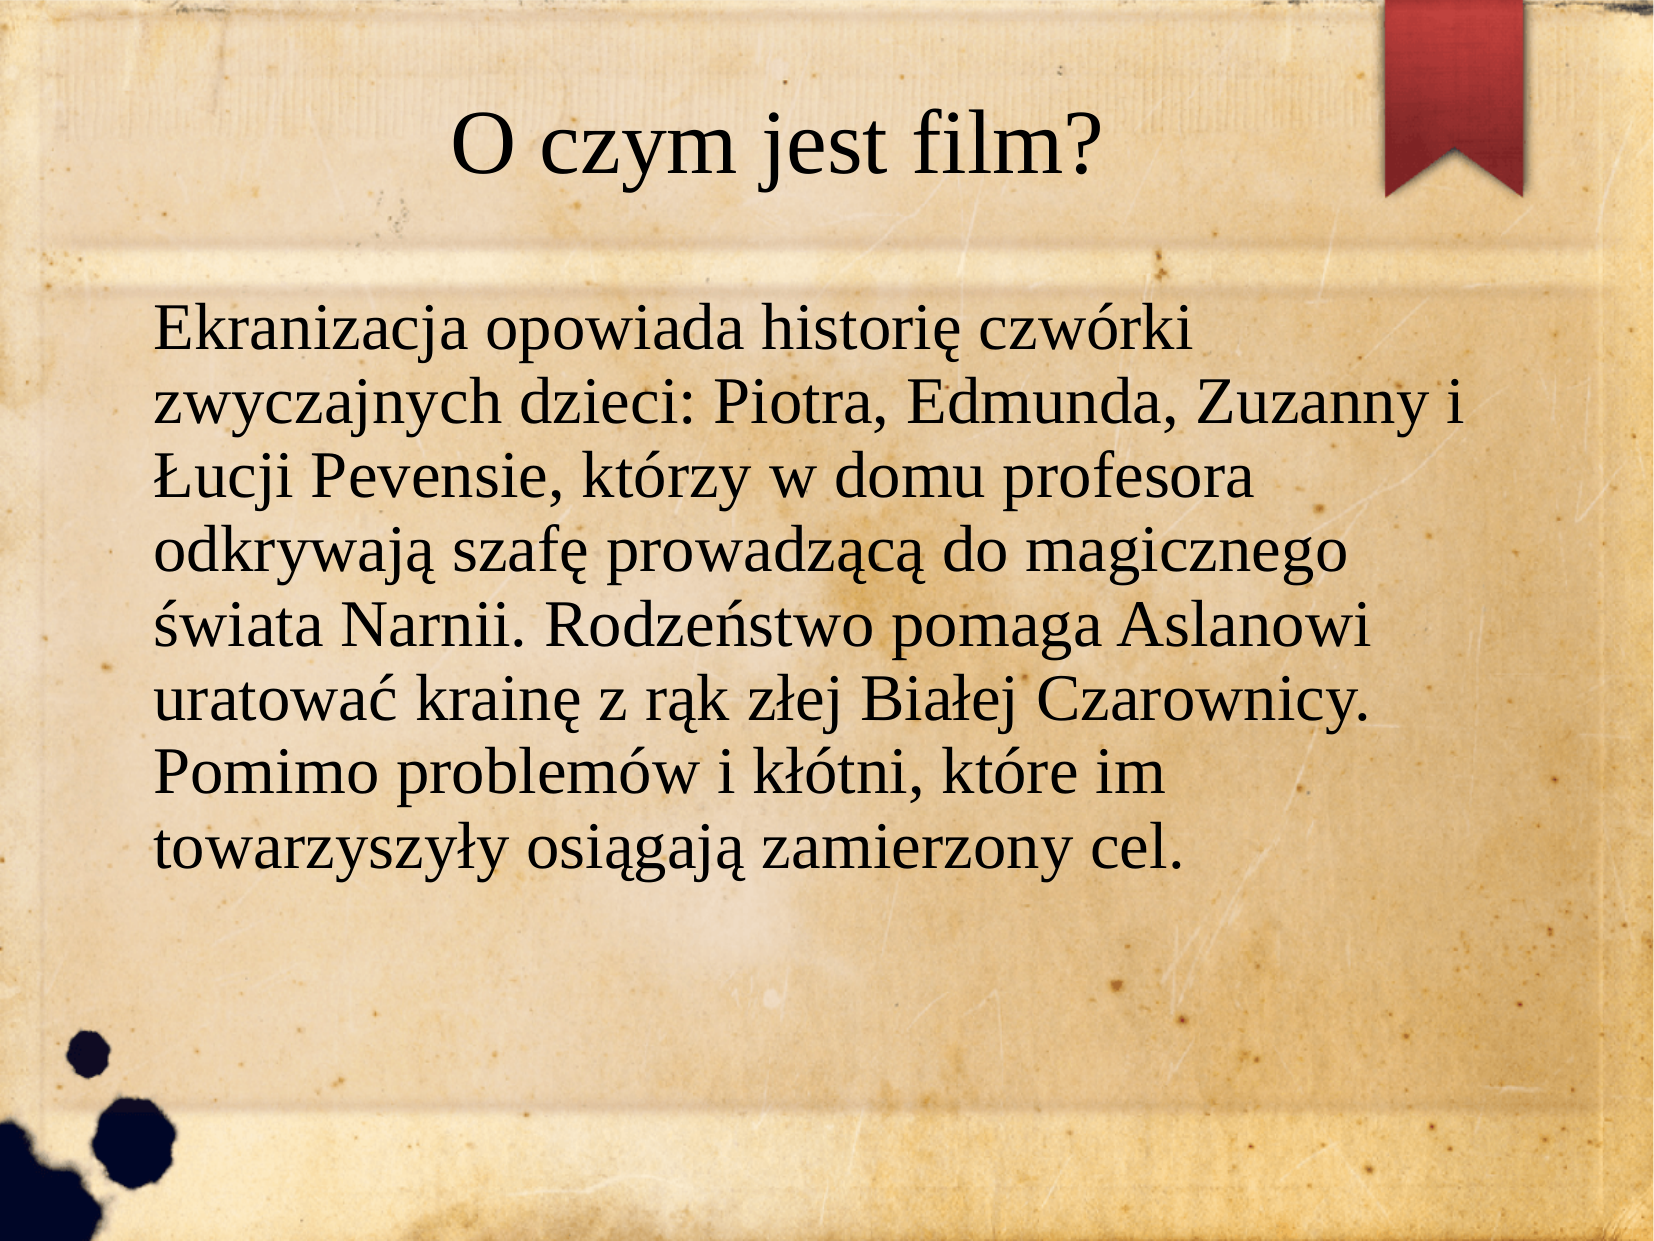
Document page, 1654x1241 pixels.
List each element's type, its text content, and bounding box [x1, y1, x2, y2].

list Ekranizacja opowiada historię czwórki zwyczajnych dzieci: Piotra, Edmunda, Zuzanny i Łucji Pevensie, którzy w domu profesora odkrywają szafę prowadzącą do magicznego świata Narnii. Rodzeństwo pomaga Aslanowi uratować krainę z rąk złej Białej Czarownicy. Pomimo problemów i kłótni, które im towarzyszyły osiągają zamierzony cel. [82, 290, 1538, 1010]
title O czym jest film? [82, 49, 1347, 237]
picture [0, 0, 1654, 1241]
